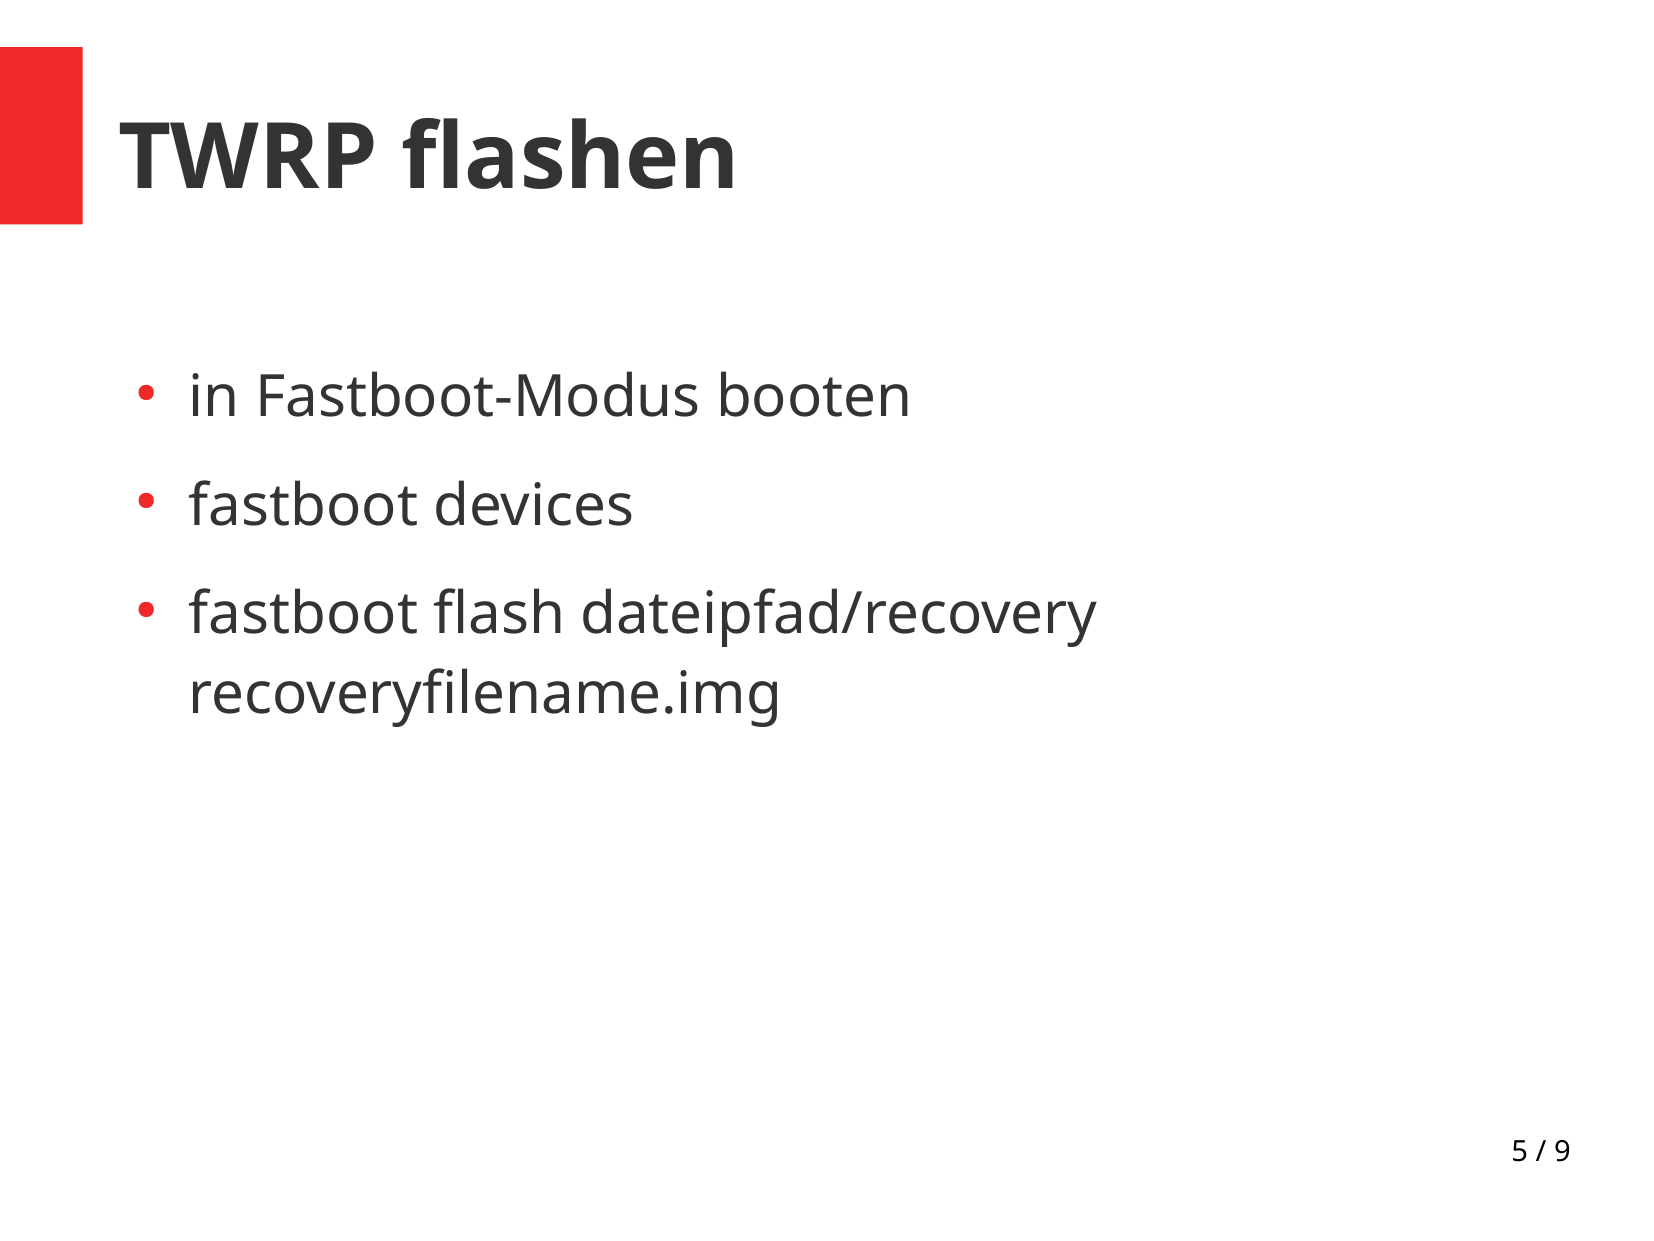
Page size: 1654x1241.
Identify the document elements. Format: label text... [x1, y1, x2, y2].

title TWRP flashen [118, 49, 1571, 257]
list in Fastboot-Modus booten fastboot devices fastboot flash dateipfad/recovery recoveryfilename.img [118, 354, 1536, 1074]
